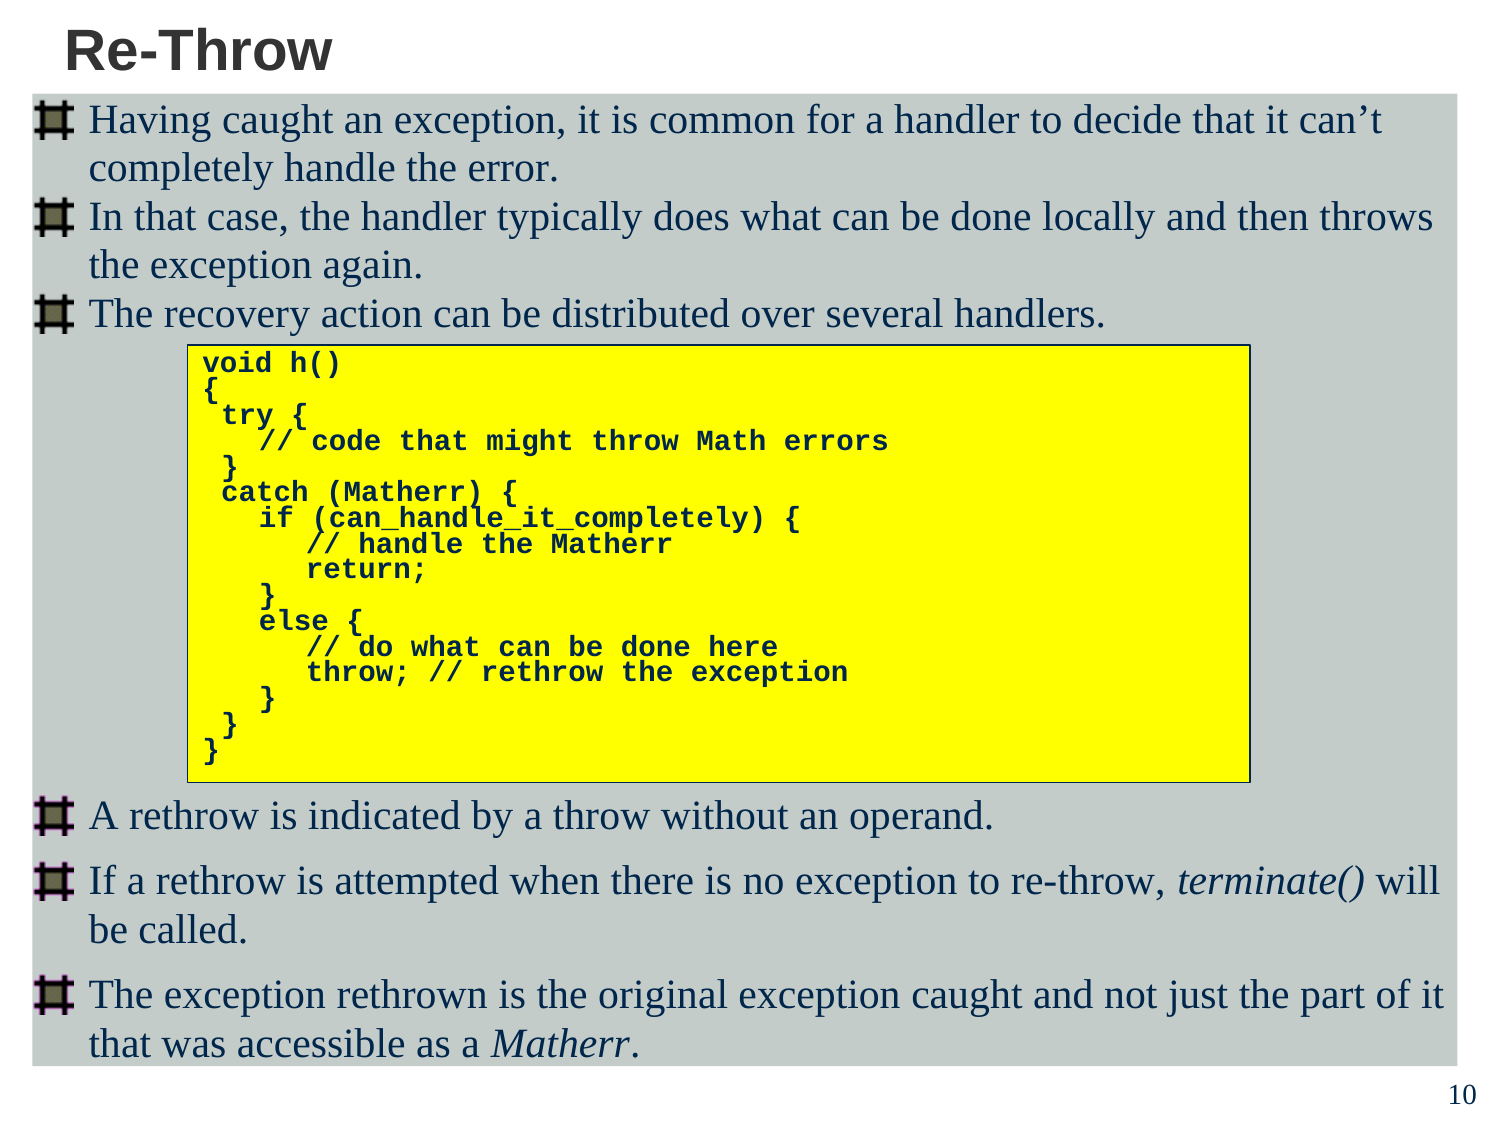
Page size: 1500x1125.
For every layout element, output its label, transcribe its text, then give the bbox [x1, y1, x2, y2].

text_box void h() { try { // code that might throw Math errors } catch (Matherr) { if (can_handle_it_completely) { // handle the Matherr return; } else { // do what can be done here throw; // rethrow the exception } } } [187, 344, 1251, 786]
title Re-Throw [50, 0, 1450, 91]
list Having caught an exception, it is common for a handler to decide that it can’t completely handle the error. In that case, the handler typically does what can be done locally and then throws the exception again. The recovery action can be distributed over several handlers. A rethrow is indicated by a throw without an operand. If a rethrow is attempted when there is no exception to re-throw, terminate() will be called. The exception rethrown is the original exception caught and not just the part of it that was accessible as a Matherr. [32, 93, 1458, 1064]
